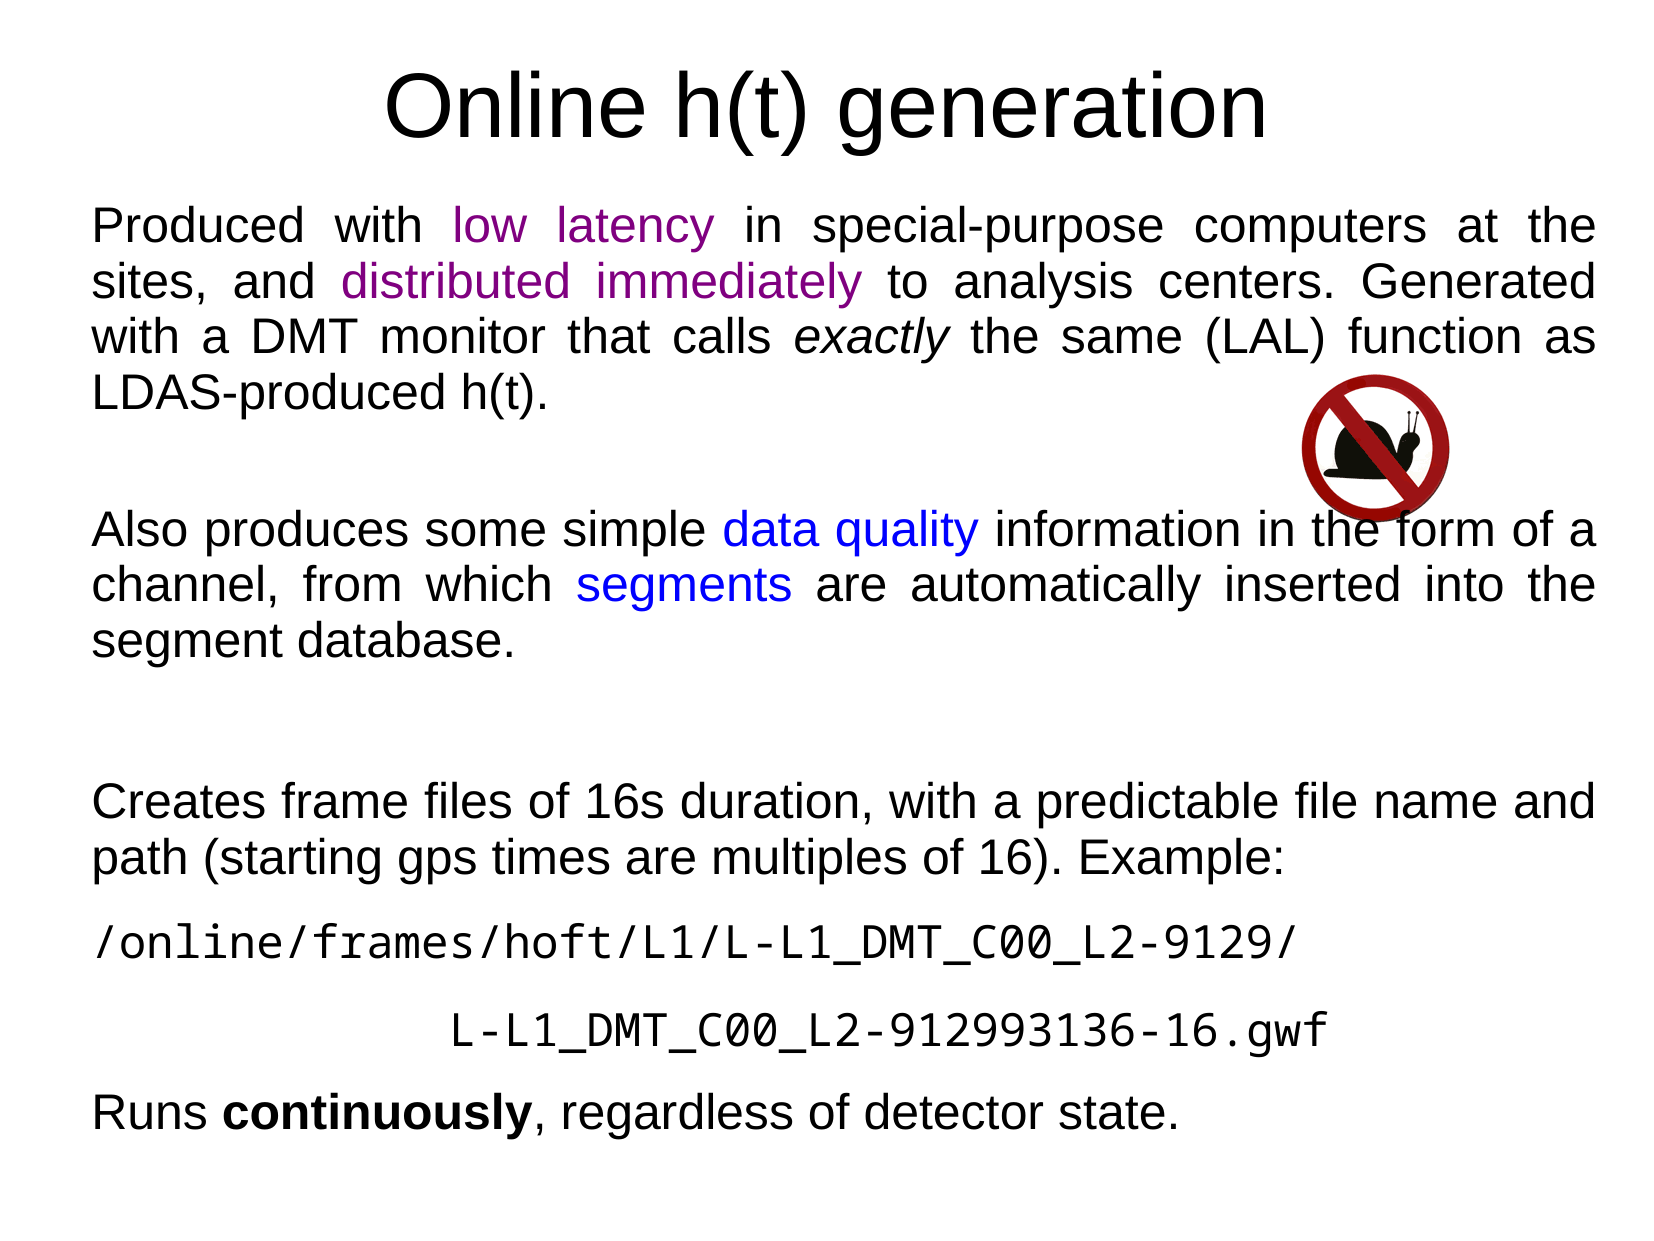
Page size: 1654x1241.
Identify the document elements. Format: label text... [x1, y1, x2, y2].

title Online h(t) generation [82, 9, 1571, 202]
text_box Produced with low latency in special-purpose computers at the sites, and distributed immediately to analysis centers. Generated with a DMT monitor that calls exactly the same (LAL) function as LDAS-produced h(t). Also produces some simple data quality information in the form of a channel, from which segments are automatically inserted into the segment database. Creates frame files of 16s duration, with a predictable file name and path (starting gps times are multiples of 16). Example: /online/frames/hoft/L1/L-L1_DMT_C00_L2-9129/ L-L1_DMT_C00_L2-912993136-16.gwf Runs continuously, regardless of detector state. [76, 189, 1613, 1212]
